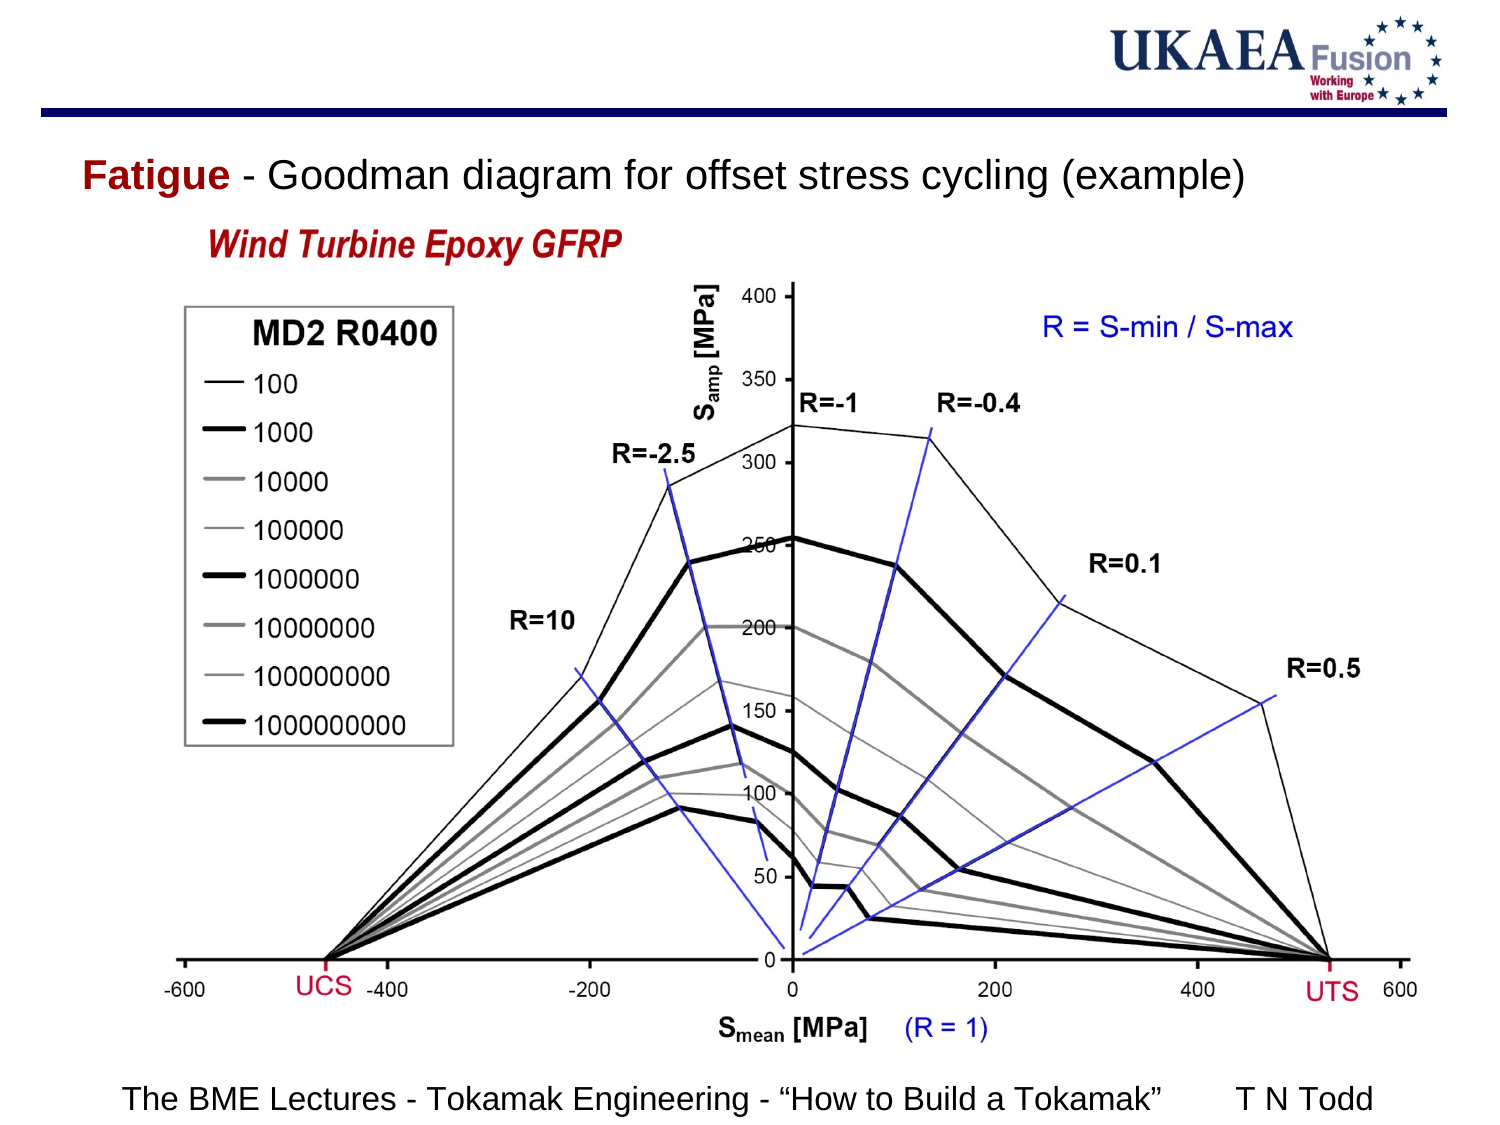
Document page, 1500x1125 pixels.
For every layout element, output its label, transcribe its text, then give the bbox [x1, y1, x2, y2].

picture [1107, 15, 1443, 106]
picture [159, 206, 1420, 1045]
text_box Fatigue - Goodman diagram for offset stress cycling (example) [67, 140, 1340, 206]
